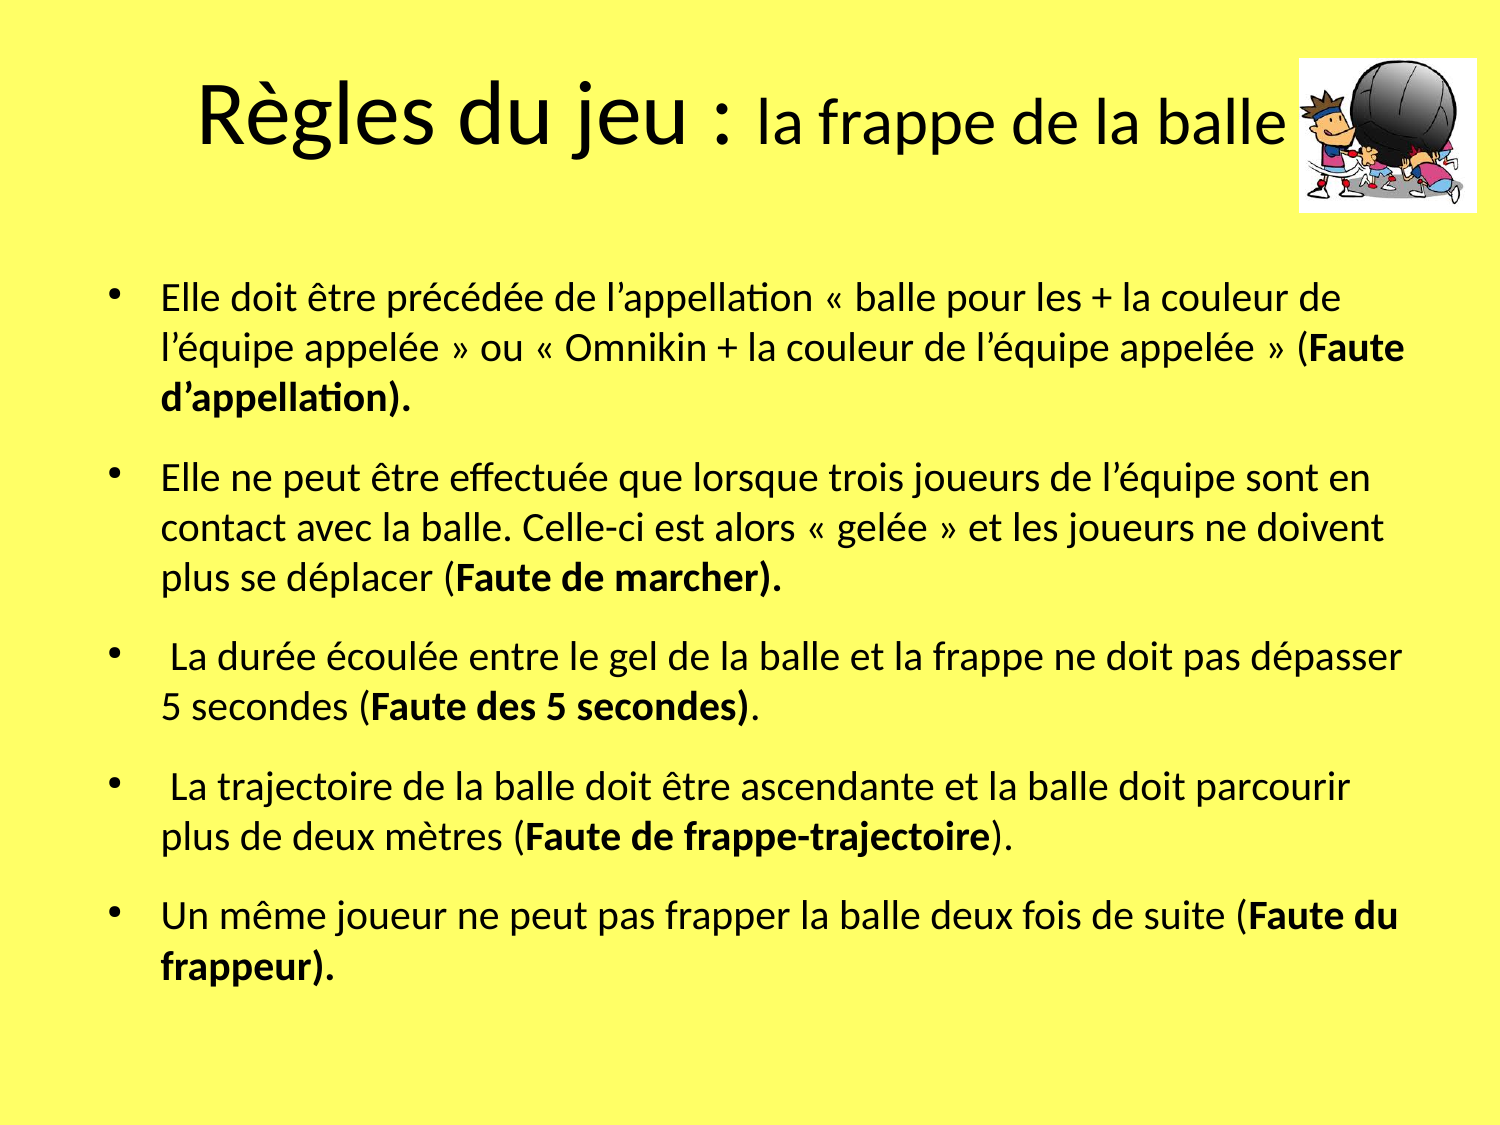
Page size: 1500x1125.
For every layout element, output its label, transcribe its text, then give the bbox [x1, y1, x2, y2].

list Elle doit être précédée de l’appellation « balle pour les + la couleur de l’équipe appelée » ou « Omnikin + la couleur de l’équipe appelée » (Faute d’appellation). Elle ne peut être effectuée que lorsque trois joueurs de l’équipe sont en contact avec la balle. Celle-ci est alors « gelée » et les joueurs ne doivent plus se déplacer (Faute de marcher). La durée écoulée entre le gel de la balle et la frappe ne doit pas dépasser 5 secondes (Faute des 5 secondes). La trajectoire de la balle doit être ascendante et la balle doit parcourir plus de deux mètres (Faute de frappe-trajectoire). Un même joueur ne peut pas frapper la balle deux fois de suite (Faute du frappeur). [75, 262, 1425, 1005]
picture [1299, 58, 1477, 213]
title Règles du jeu : la frappe de la balle [75, 45, 1425, 233]
